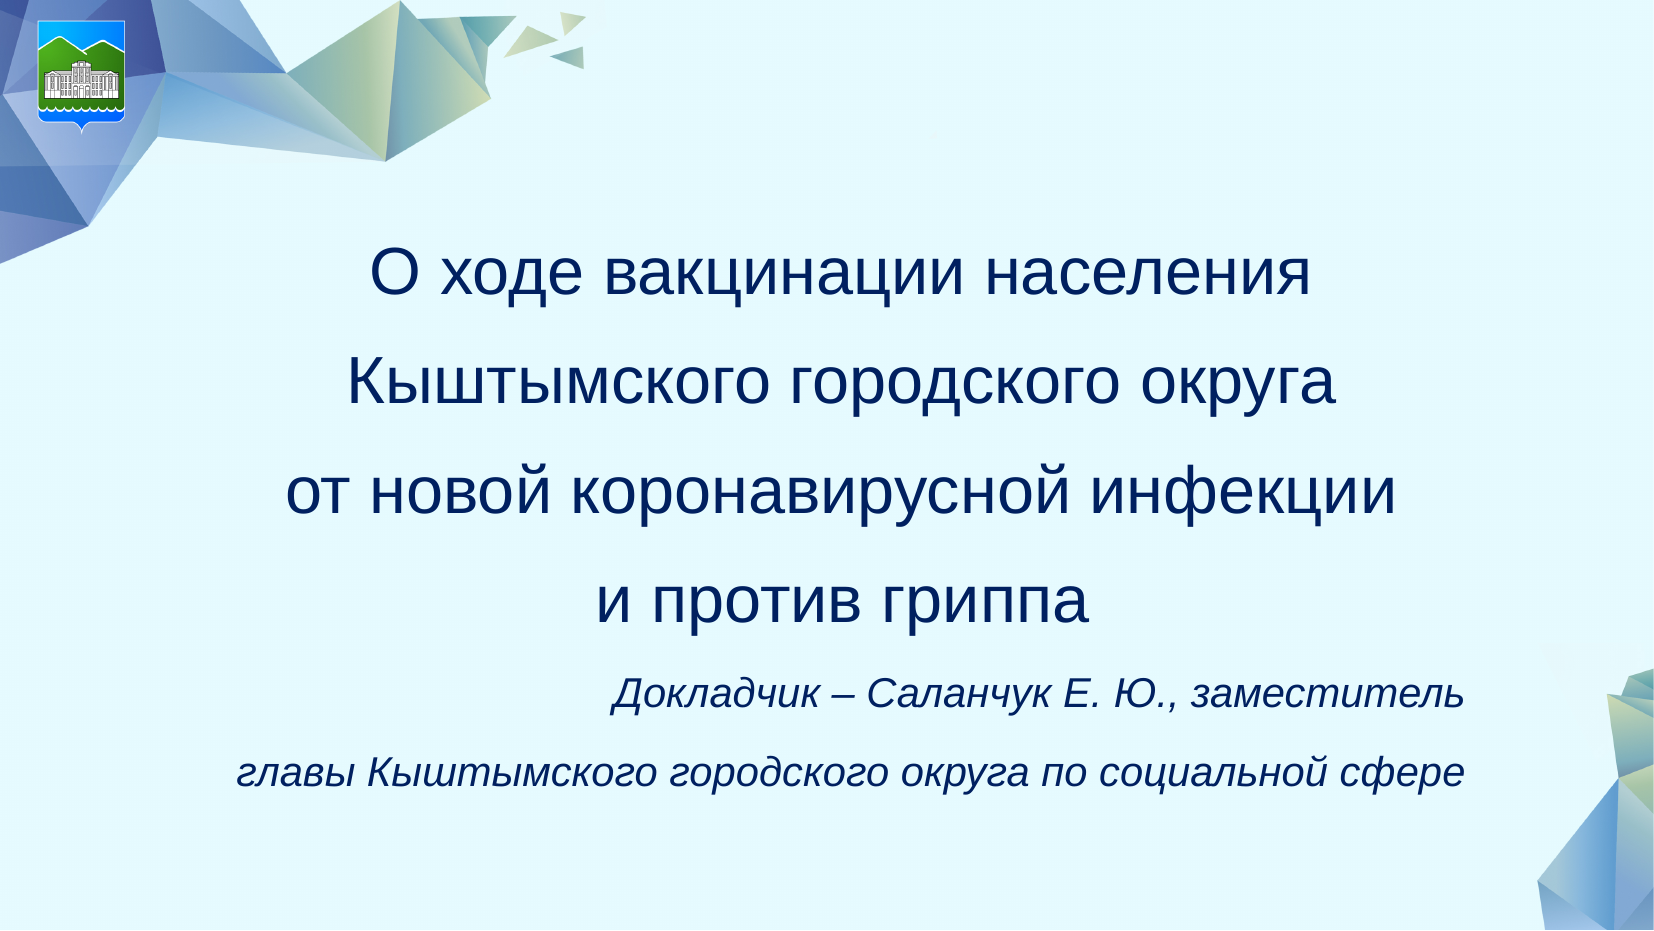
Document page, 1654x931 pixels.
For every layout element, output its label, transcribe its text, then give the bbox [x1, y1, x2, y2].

picture [0, 0, 1654, 931]
subtitle О ходе вакцинации населения Кыштымского городского округа от новой коронавирусной инфекции и против гриппа Докладчик – Саланчук Е. Ю., заместитель главы Кыштымского городского округа по социальной сфере [236, 225, 1654, 798]
